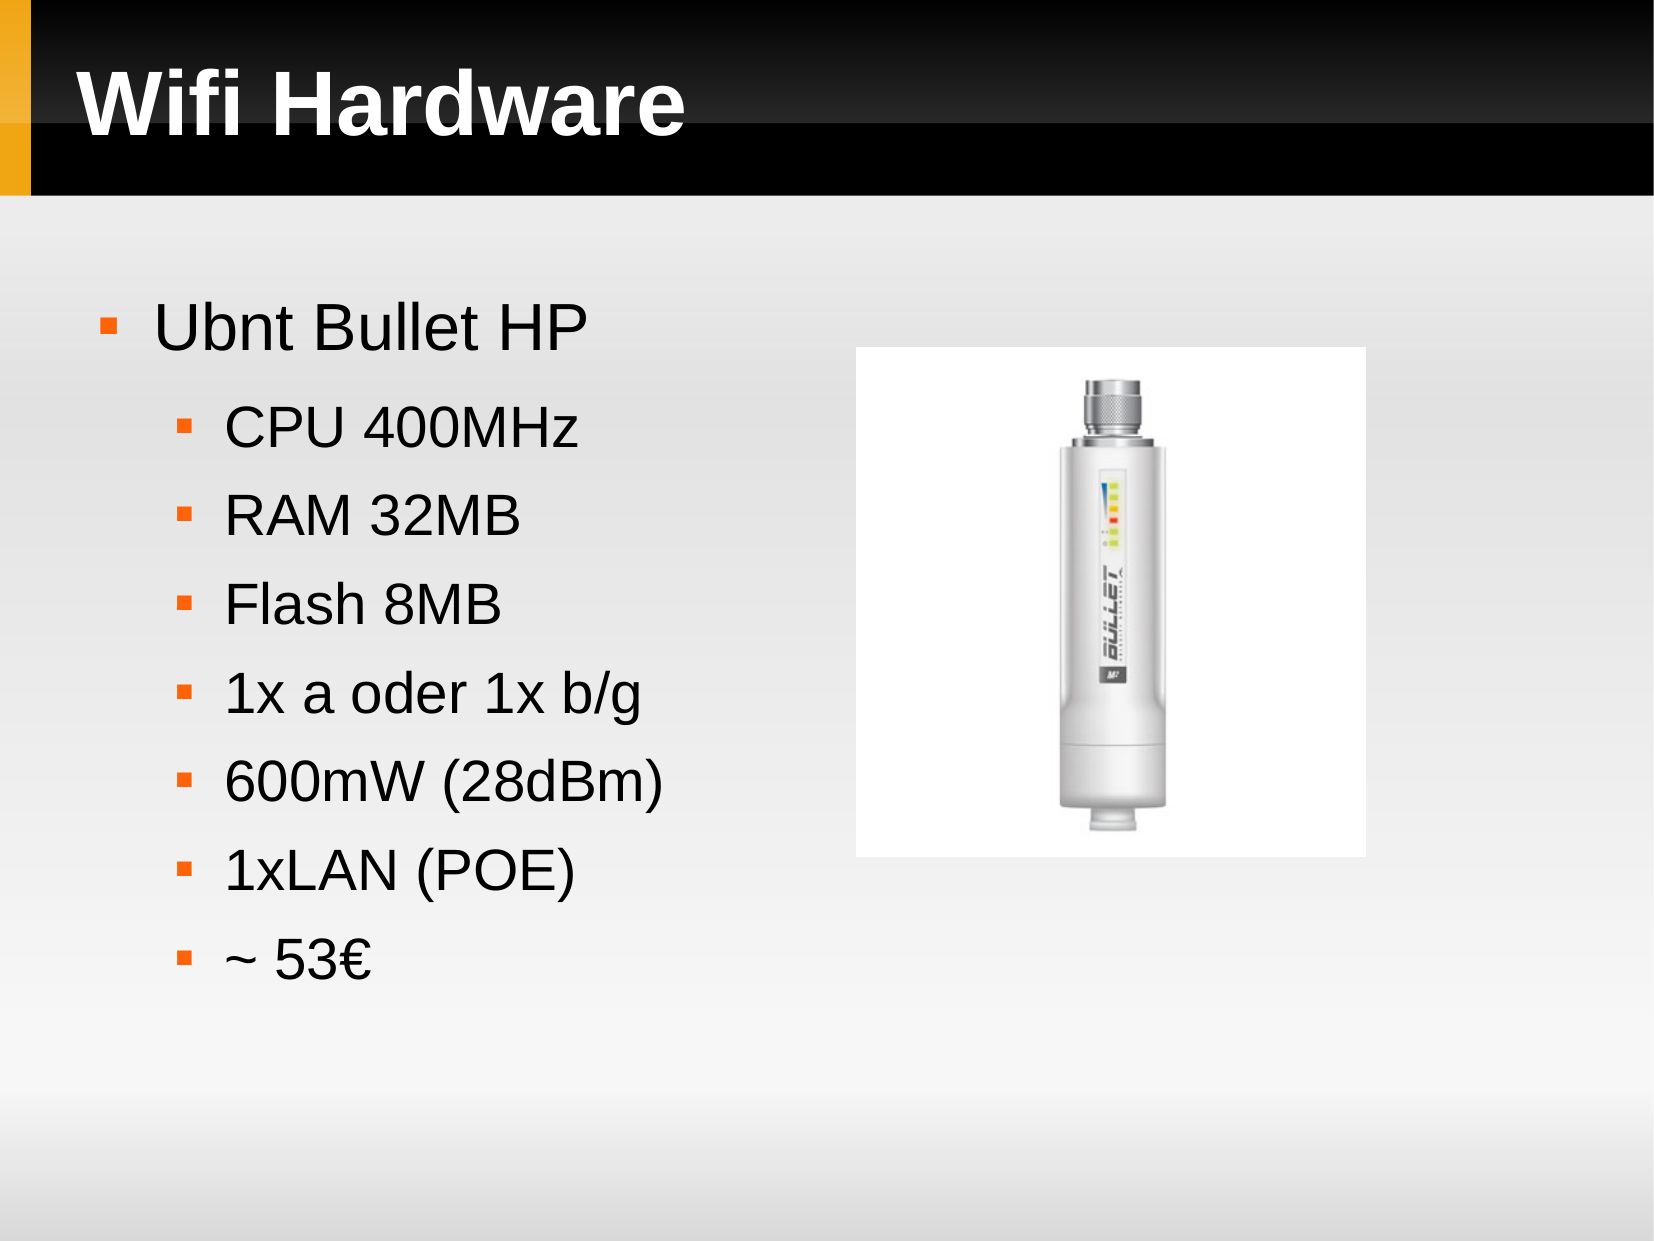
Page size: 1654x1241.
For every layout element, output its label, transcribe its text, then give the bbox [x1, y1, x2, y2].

title Wifi Hardware [76, 0, 1565, 208]
list Ubnt Bullet HP CPU 400MHz RAM 32MB Flash 8MB 1x a oder 1x b/g 600mW (28dBm) 1xLAN (POE) ~ 53€ [82, 290, 1571, 1109]
picture [0, 0, 1654, 1241]
